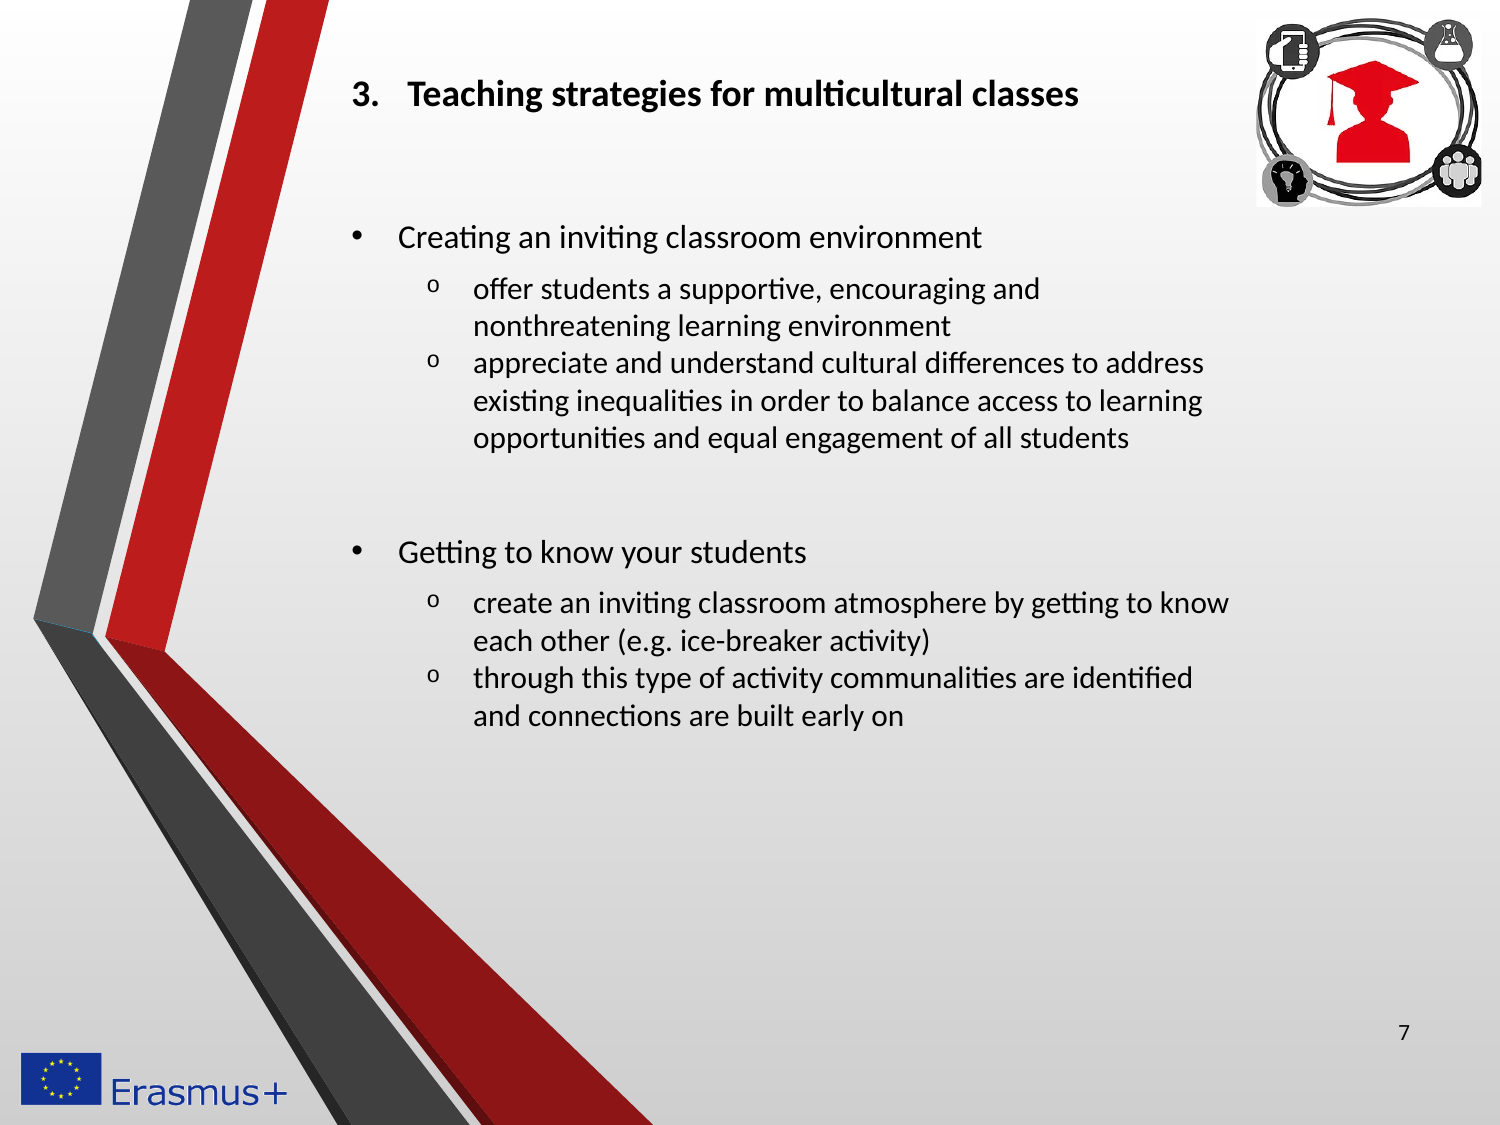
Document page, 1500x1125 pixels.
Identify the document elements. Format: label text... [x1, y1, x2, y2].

picture [1256, 18, 1482, 207]
text_box Teaching strategies for multicultural classes [336, 61, 1176, 122]
slide_number <numer> [1357, 1003, 1425, 1064]
chart [1257, 19, 1483, 209]
text_box Creating an inviting classroom environment offer students a supportive, encouraging and nonthreatening learning environment appreciate and understand cultural differences to address existing inequalities in order to balance access to learning opportunities and equal engagement of all students Getting to know your students create an inviting classroom atmosphere by getting to know each other (e.g. ice-breaker activity) through this type of activity communalities are identified and connections are built early on [336, 208, 1258, 740]
picture [5, 1037, 302, 1120]
